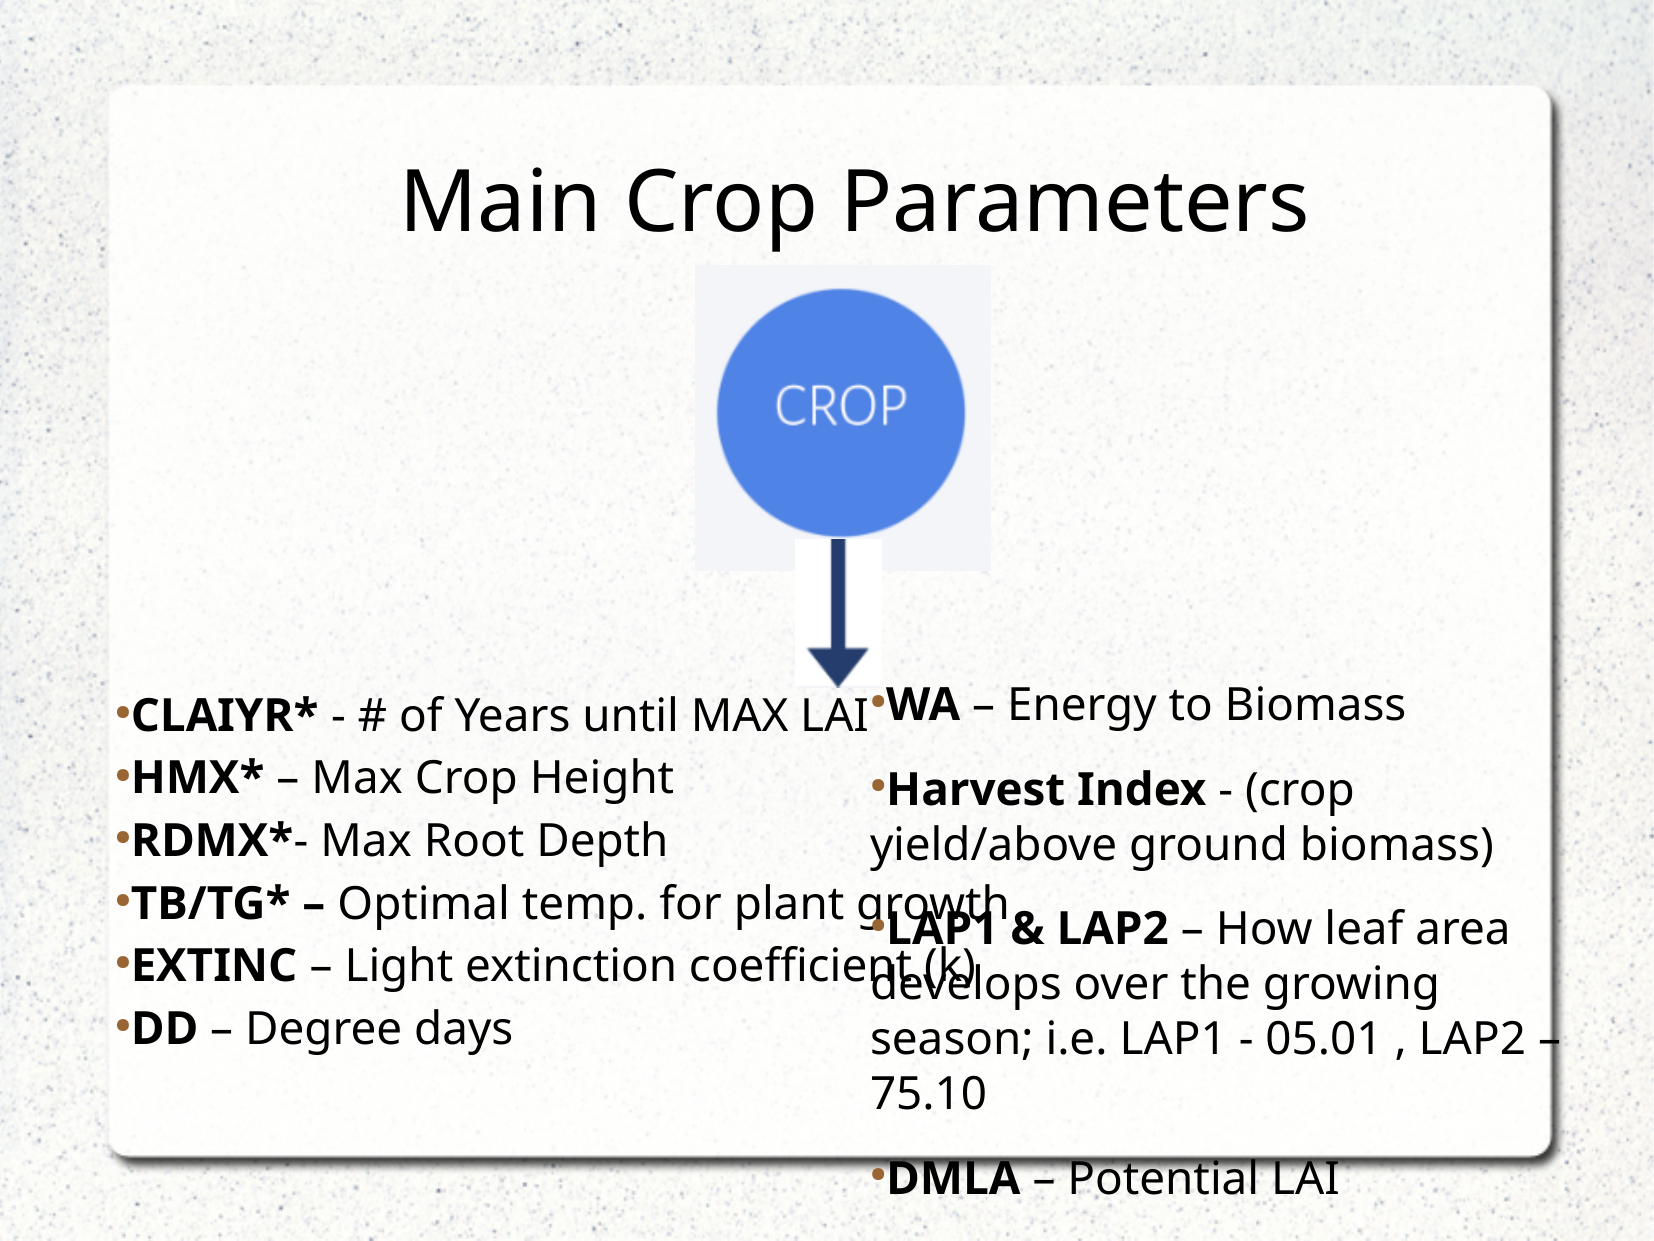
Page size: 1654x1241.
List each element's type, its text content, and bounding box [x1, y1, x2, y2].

text_box CLAIYR* - # of Years until MAX LAI HMX* – Max Crop Height RDMX*- Max Root Depth TB/TG* – Optimal temp. for plant growth EXTINC – Light extinction coefficient (k) DD – Degree days [99, 675, 1156, 1168]
picture [695, 265, 991, 675]
text_box WA – Energy to Biomass Harvest Index - (crop yield/above ground biomass) LAP1 & LAP2 – How leaf area develops over the growing season; i.e. LAP1 - 05.01 , LAP2 – 75.10 DMLA – Potential LAI [870, 675, 1567, 1149]
text_box Main Crop Parameters [360, 114, 1351, 280]
